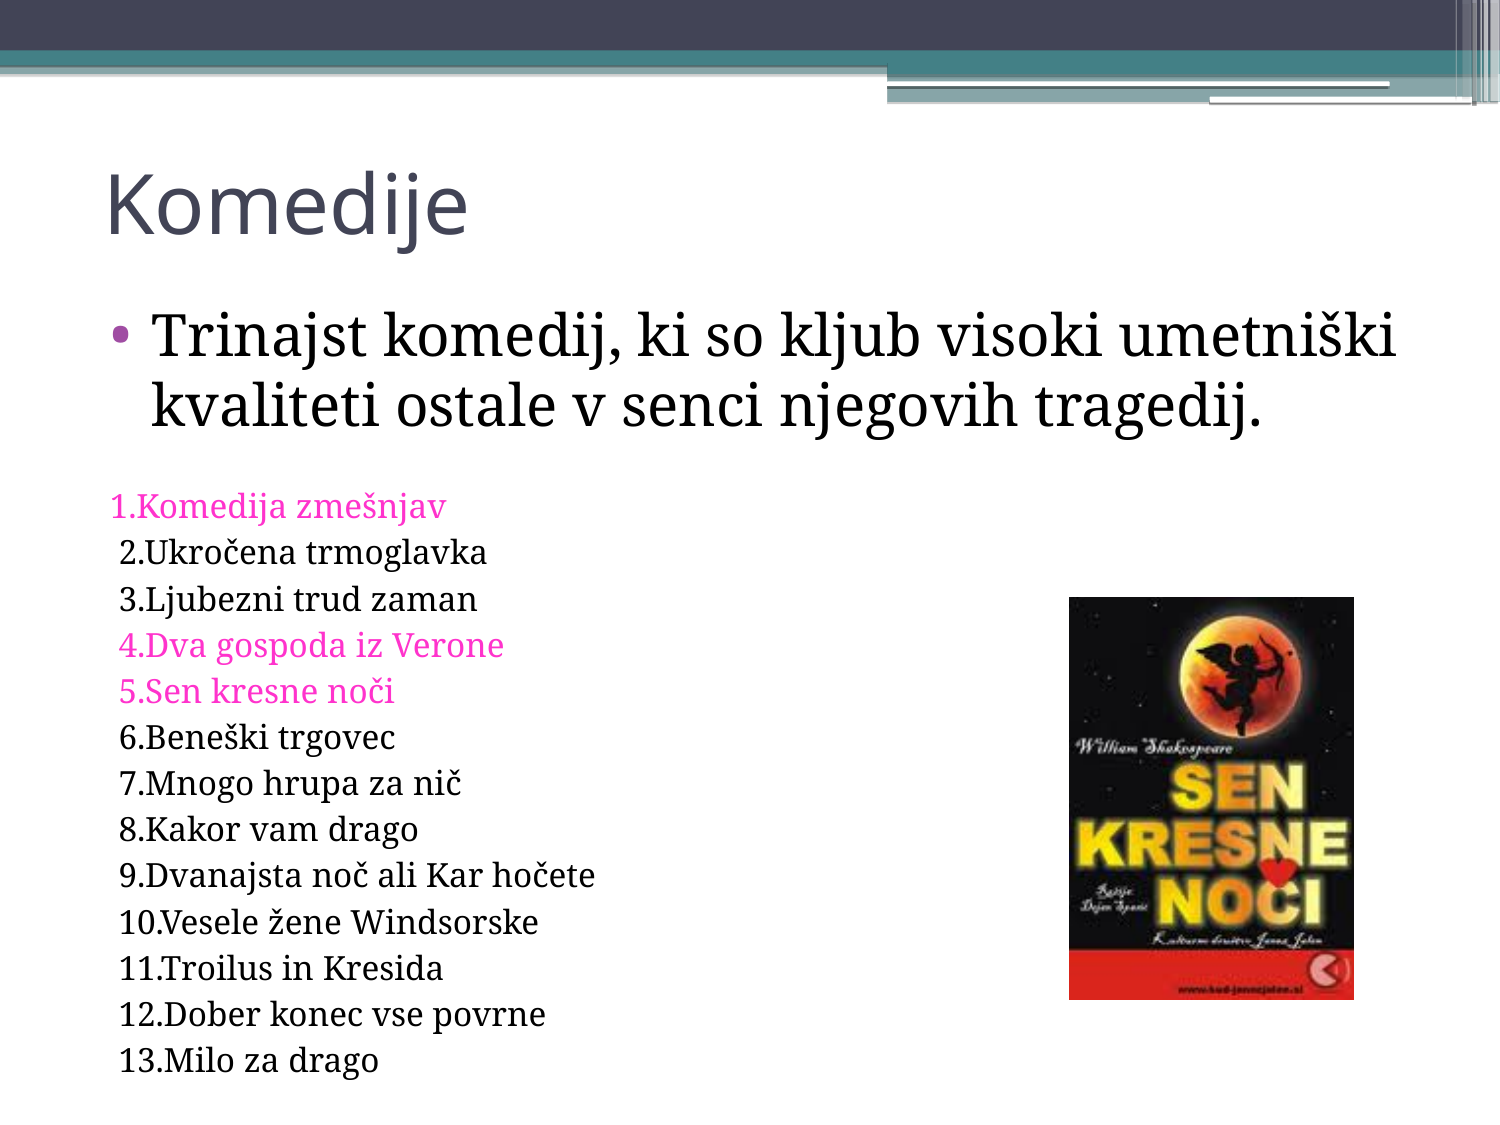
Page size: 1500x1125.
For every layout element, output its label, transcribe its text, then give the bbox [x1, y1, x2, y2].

title Komedije [88, 113, 1439, 289]
list Trinajst komedij, ki so kljub visoki umetniški kvaliteti ostale v senci njegovih tragedij. 1.Komedija zmešnjav 2.Ukročena trmoglavka 3.Ljubezni trud zaman 4.Dva gospoda iz Verone 5.Sen kresne noči 6.Beneški trgovec 7.Mnogo hrupa za nič 8.Kakor vam drago 9.Dvanajsta noč ali Kar hočete 10.Vesele žene Windsorske 11.Troilus in Kresida 12.Dober konec vse povrne 13.Milo za drago [76, 290, 1427, 1094]
picture [1069, 597, 1354, 1000]
